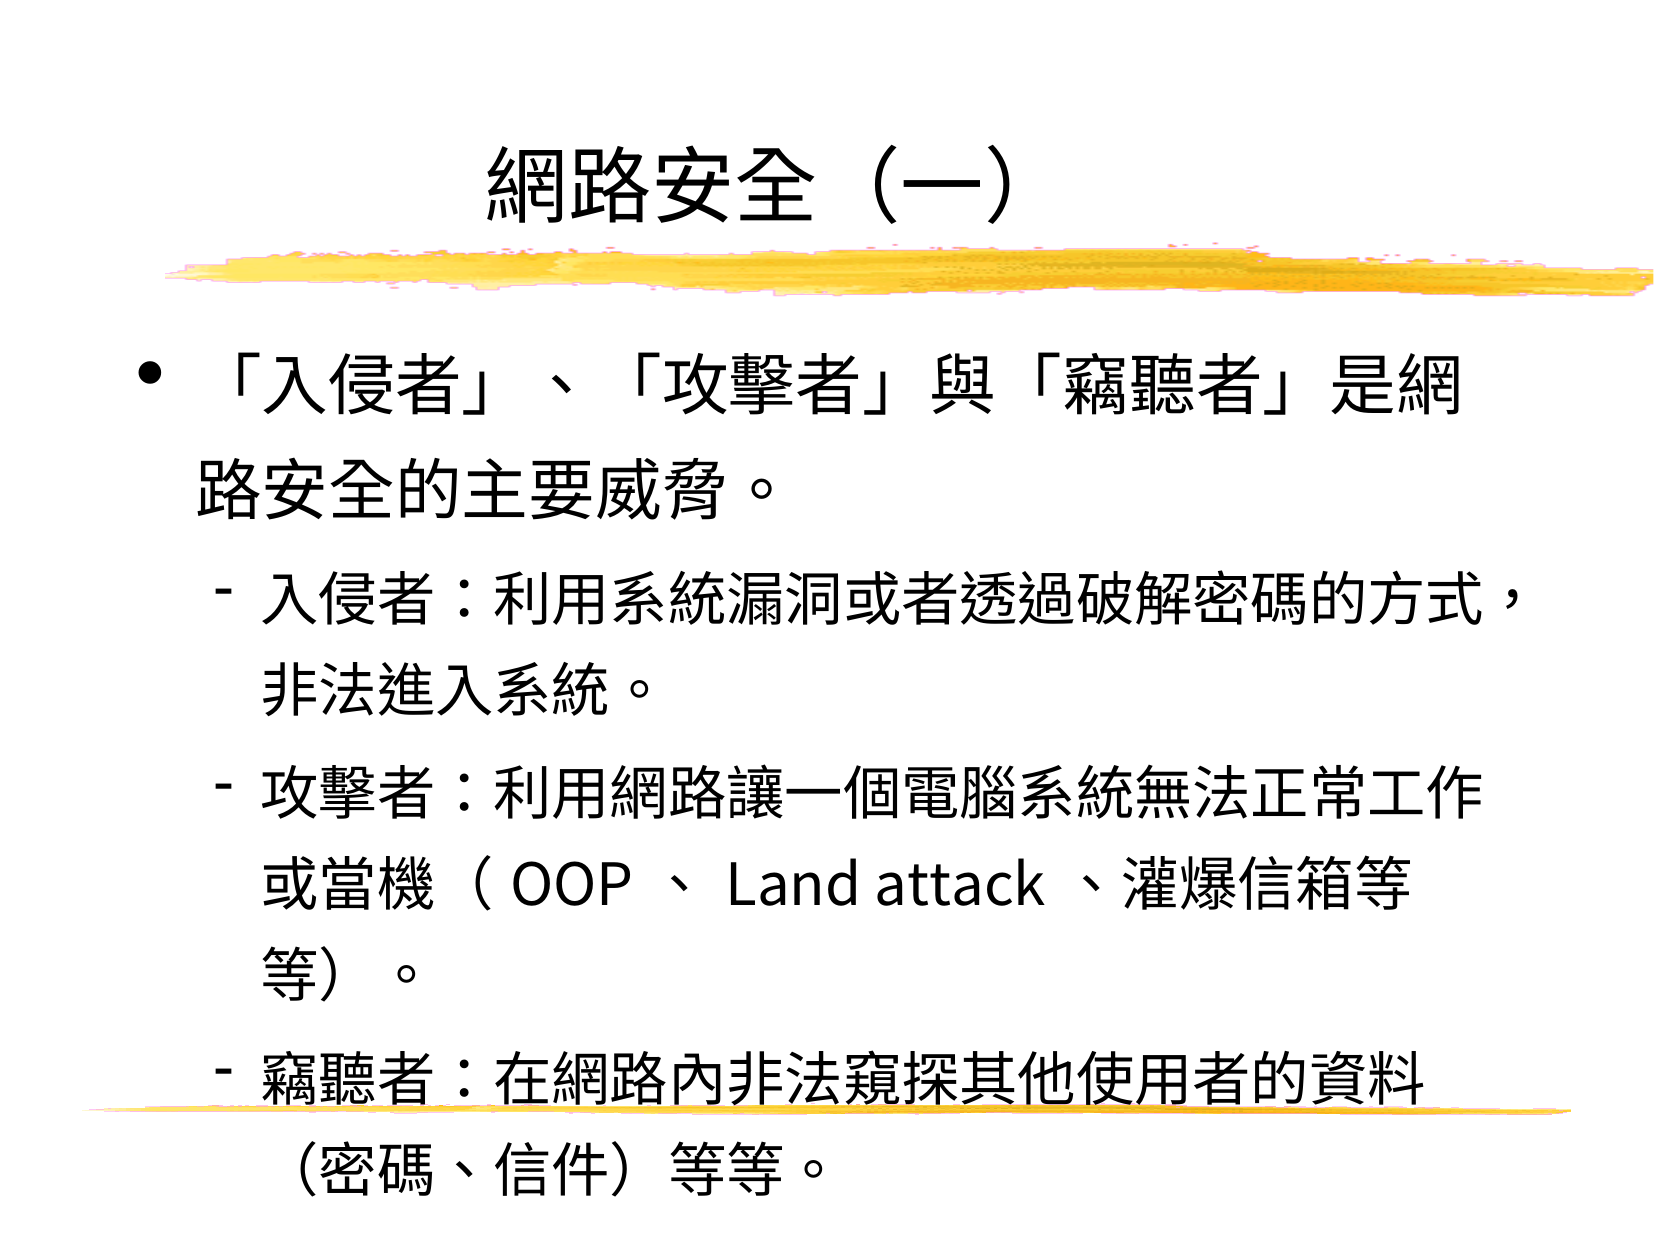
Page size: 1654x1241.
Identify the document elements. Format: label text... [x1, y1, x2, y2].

list 「入侵者」、「攻擊者」與「竊聽者」是網路安全的主要威脅。 入侵者：利用系統漏洞或者透過破解密碼的方式，非法進入系統。 攻擊者：利用網路讓一個電腦系統無法正常工作或當機（OOP、Land attack、灌爆信箱等等）。 竊聽者：在網路內非法窺探其他使用者的資料（密碼、信件）等等。 [124, 316, 1530, 1061]
title 網路安全（一） [73, 41, 1479, 249]
picture [82, 1102, 1571, 1117]
picture [165, 237, 1654, 308]
